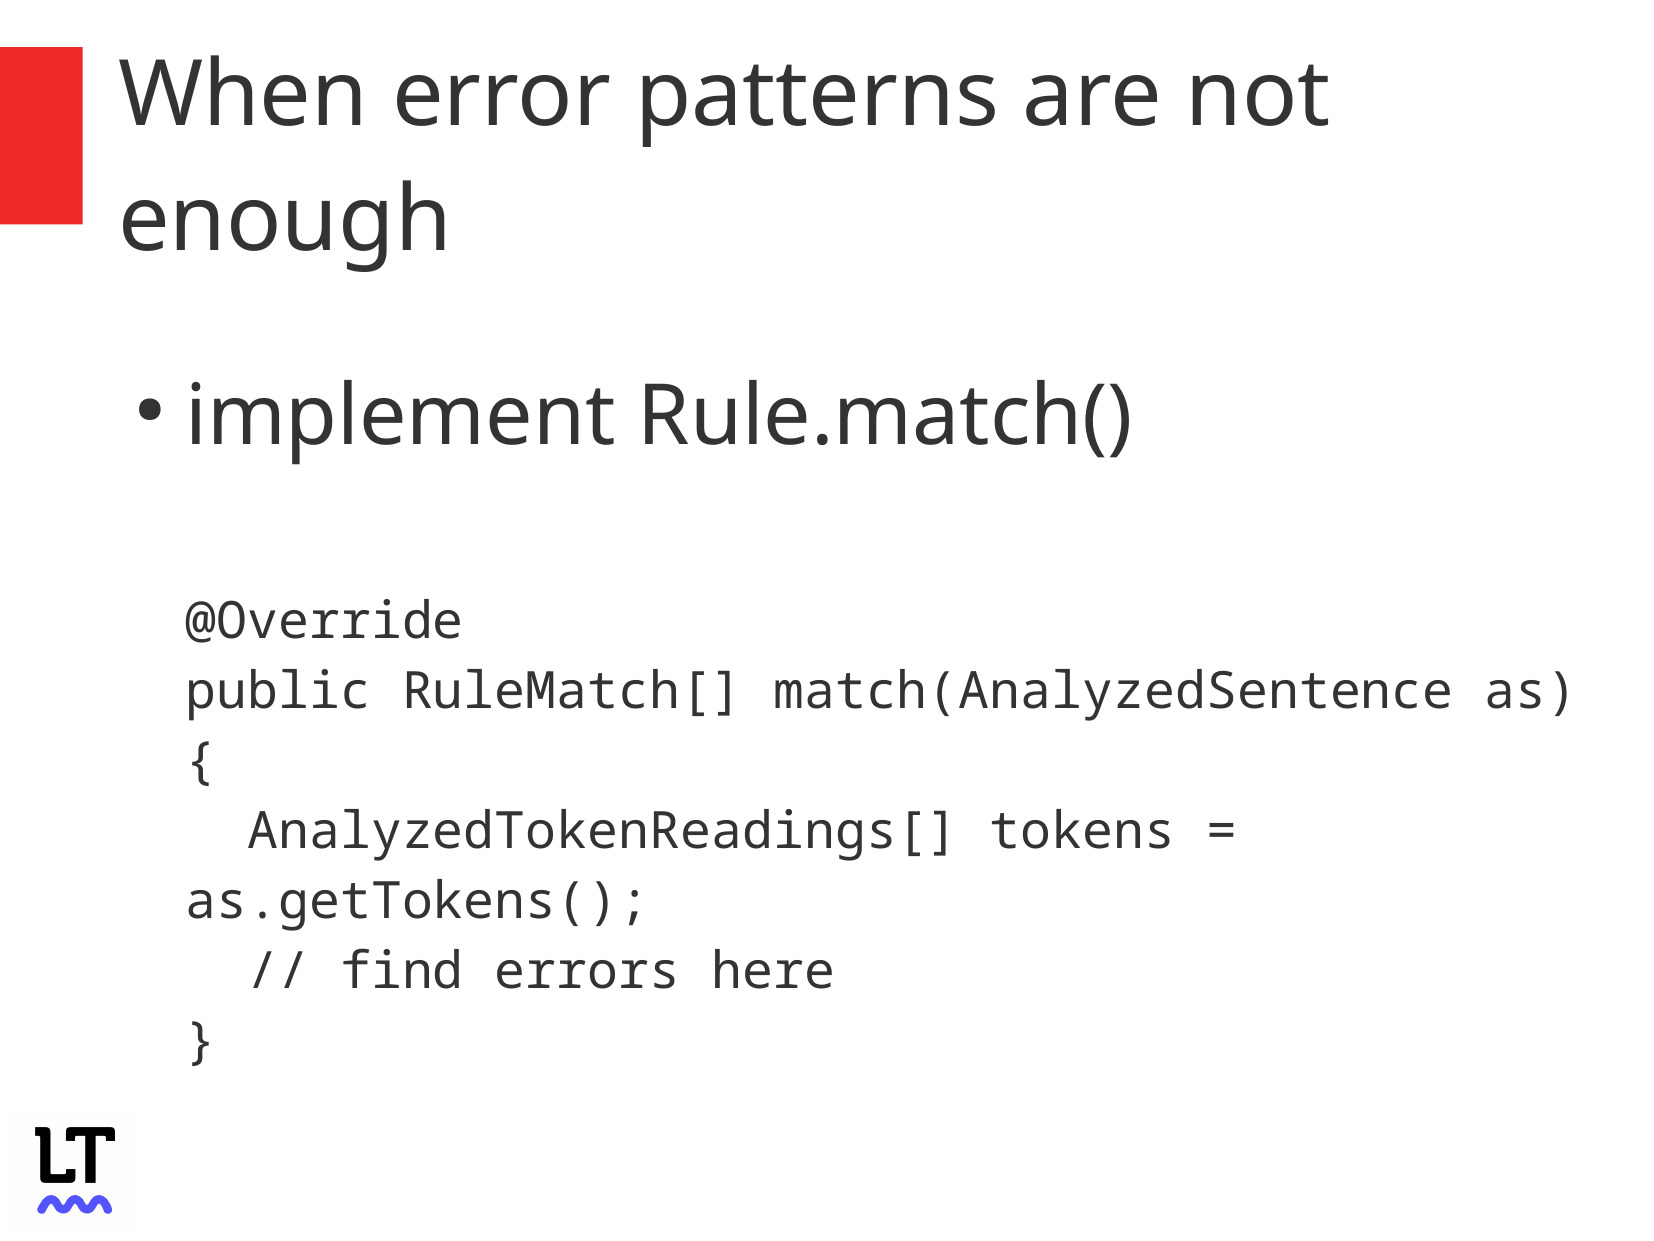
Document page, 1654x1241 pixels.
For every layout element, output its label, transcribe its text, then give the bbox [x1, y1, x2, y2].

list implement Rule.match() @Override public RuleMatch[] match(AnalyzedSentence as) { AnalyzedTokenReadings[] tokens = as.getTokens(); // find errors here } [118, 354, 1607, 1074]
picture [11, 1110, 138, 1235]
title When error patterns are not enough [118, 49, 1571, 257]
